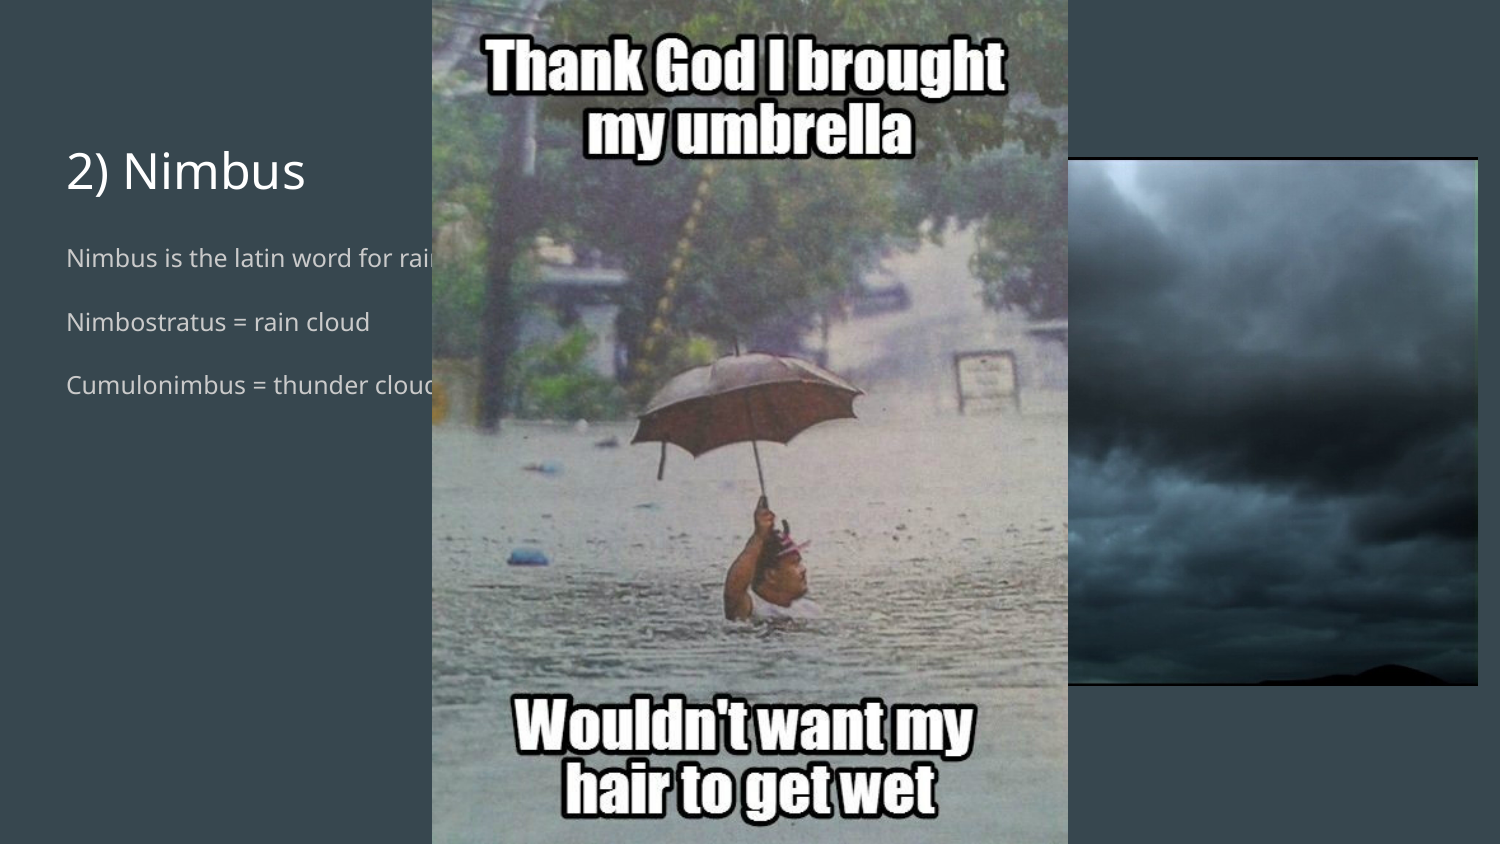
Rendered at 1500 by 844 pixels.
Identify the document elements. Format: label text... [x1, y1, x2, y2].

title 2) Nimbus [51, 91, 432, 216]
list Nimbus is the latin word for rain. Nimbostratus = rain cloud Cumulonimbus = thunder cloud [51, 227, 432, 750]
picture [432, 0, 1478, 844]
